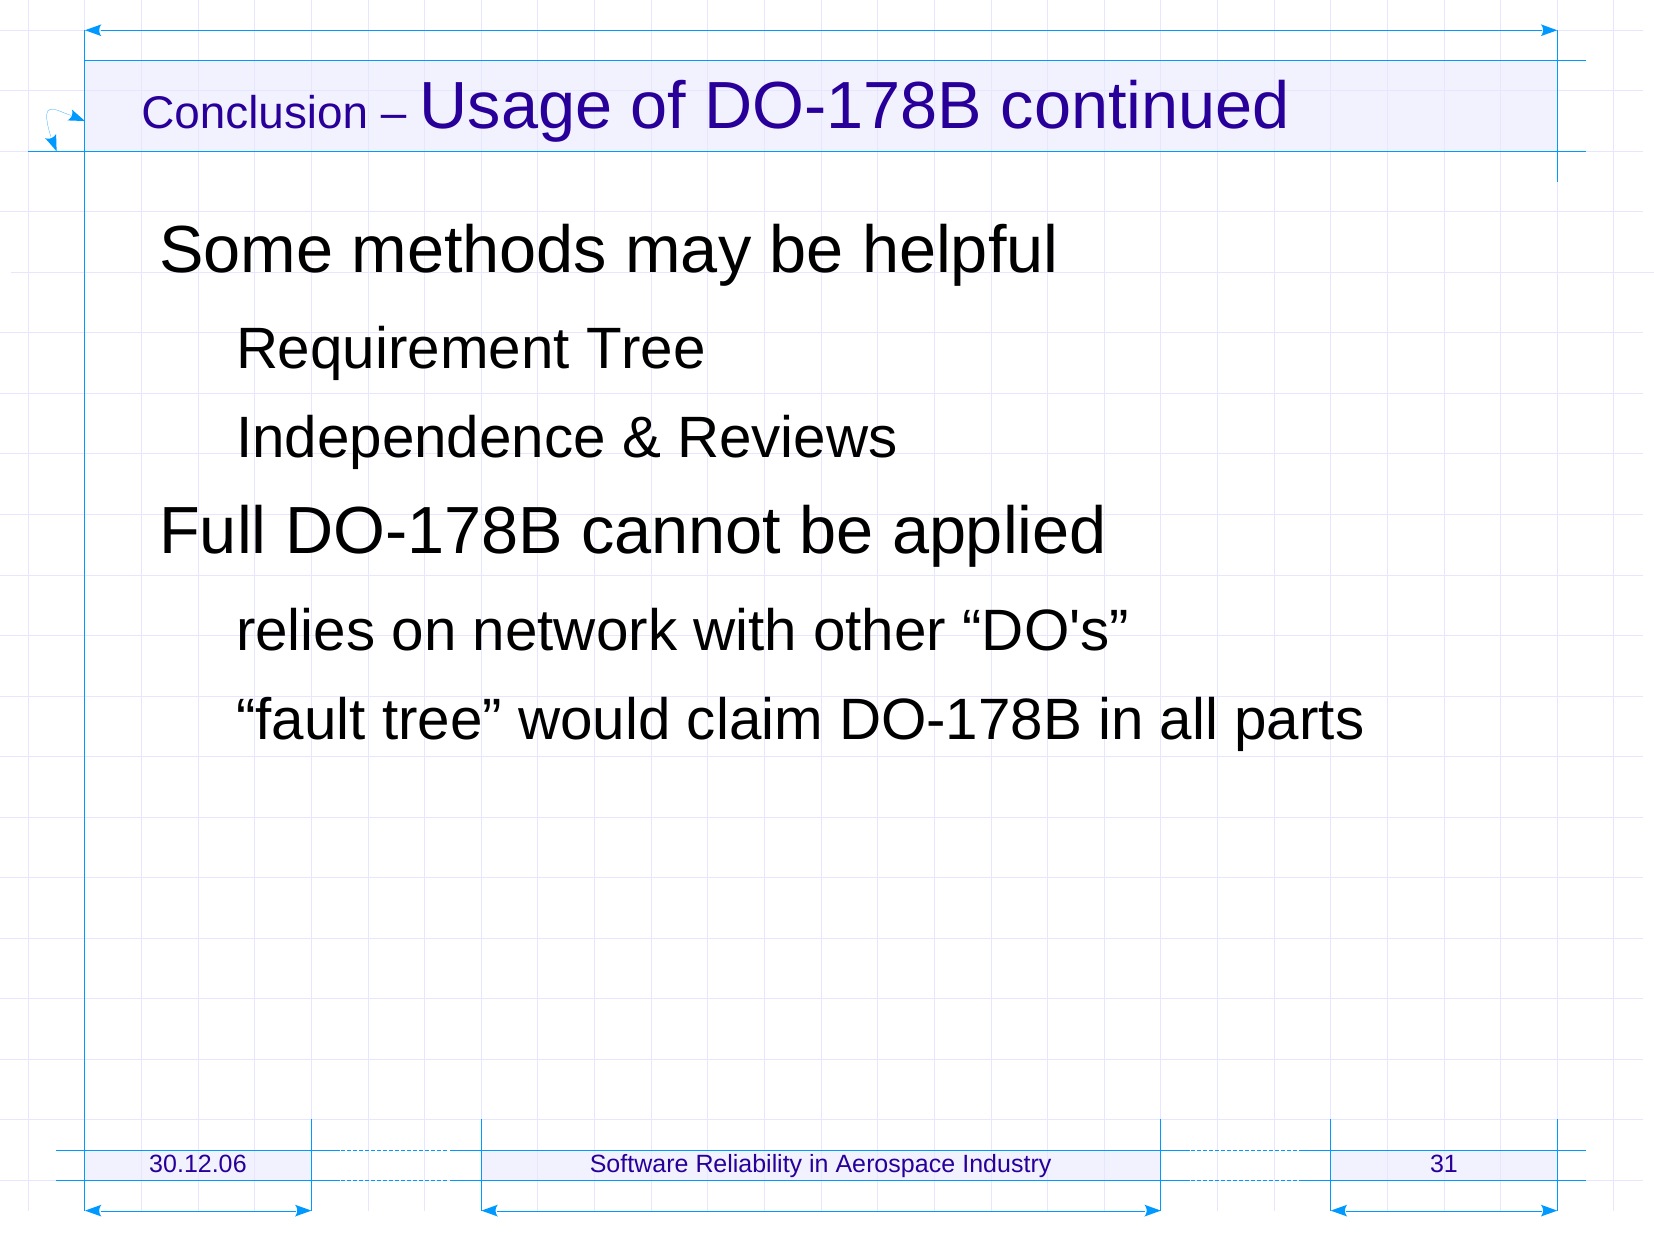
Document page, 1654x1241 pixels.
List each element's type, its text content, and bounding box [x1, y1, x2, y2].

title Conclusion – Usage of DO-178B continued [141, 60, 1558, 152]
list Some methods may be helpful Requirement Tree Independence & Reviews Full DO-178B cannot be applied relies on network with other “DO's” “fault tree” would claim DO-178B in all parts [141, 211, 1558, 1120]
